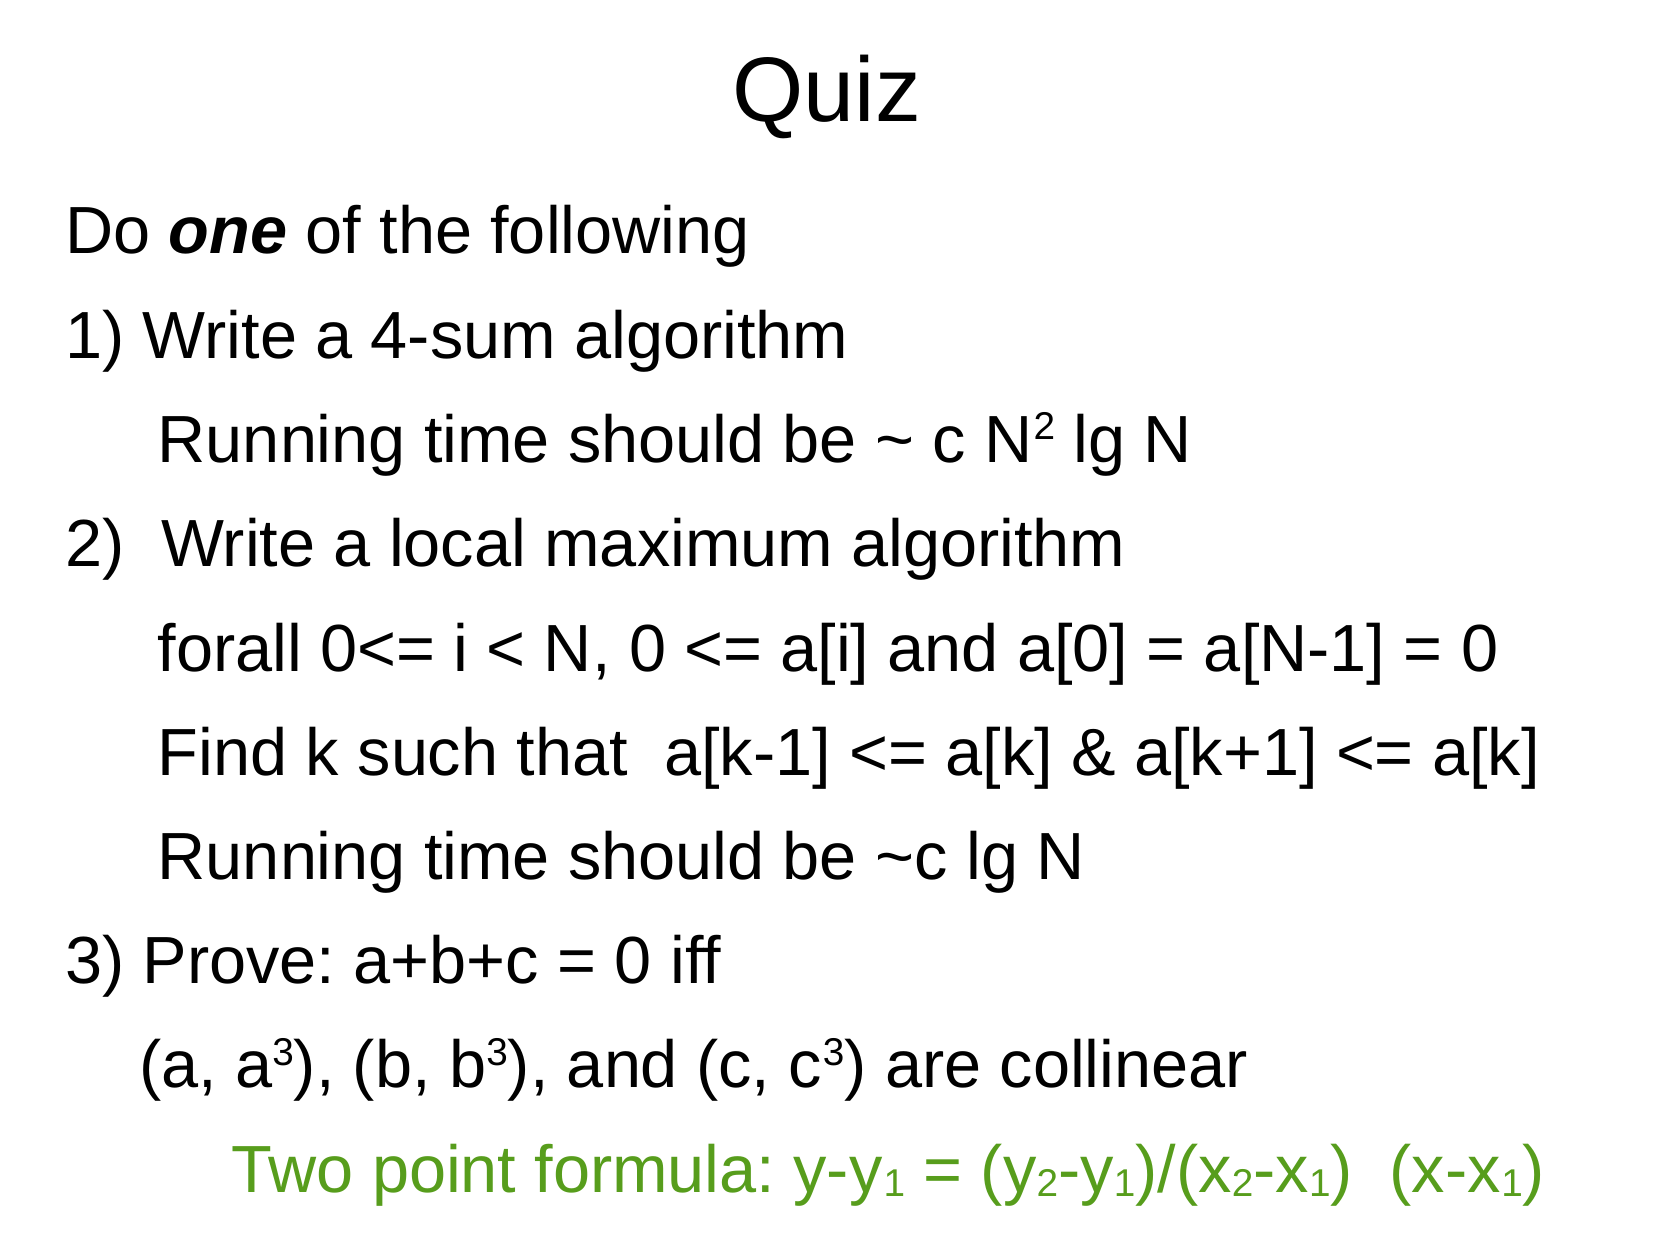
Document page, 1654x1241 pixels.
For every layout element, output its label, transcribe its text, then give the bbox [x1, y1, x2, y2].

title Quiz [82, 2, 1571, 178]
list Do one of the following 1) Write a 4-sum algorithm Running time should be ~ c N2 lg N 2) Write a local maximum algorithm forall 0<= i < N, 0 <= a[i] and a[0] = a[N-1] = 0 Find k such that a[k-1] <= a[k] & a[k+1] <= a[k] Running time should be ~c lg N 3) Prove: a+b+c = 0 iff (a, a3), (b, b3), and (c, c3) are collinear Two point formula: y-y1 = (y2-y1)/(x2-x1) (x-x1) [65, 193, 1637, 1234]
